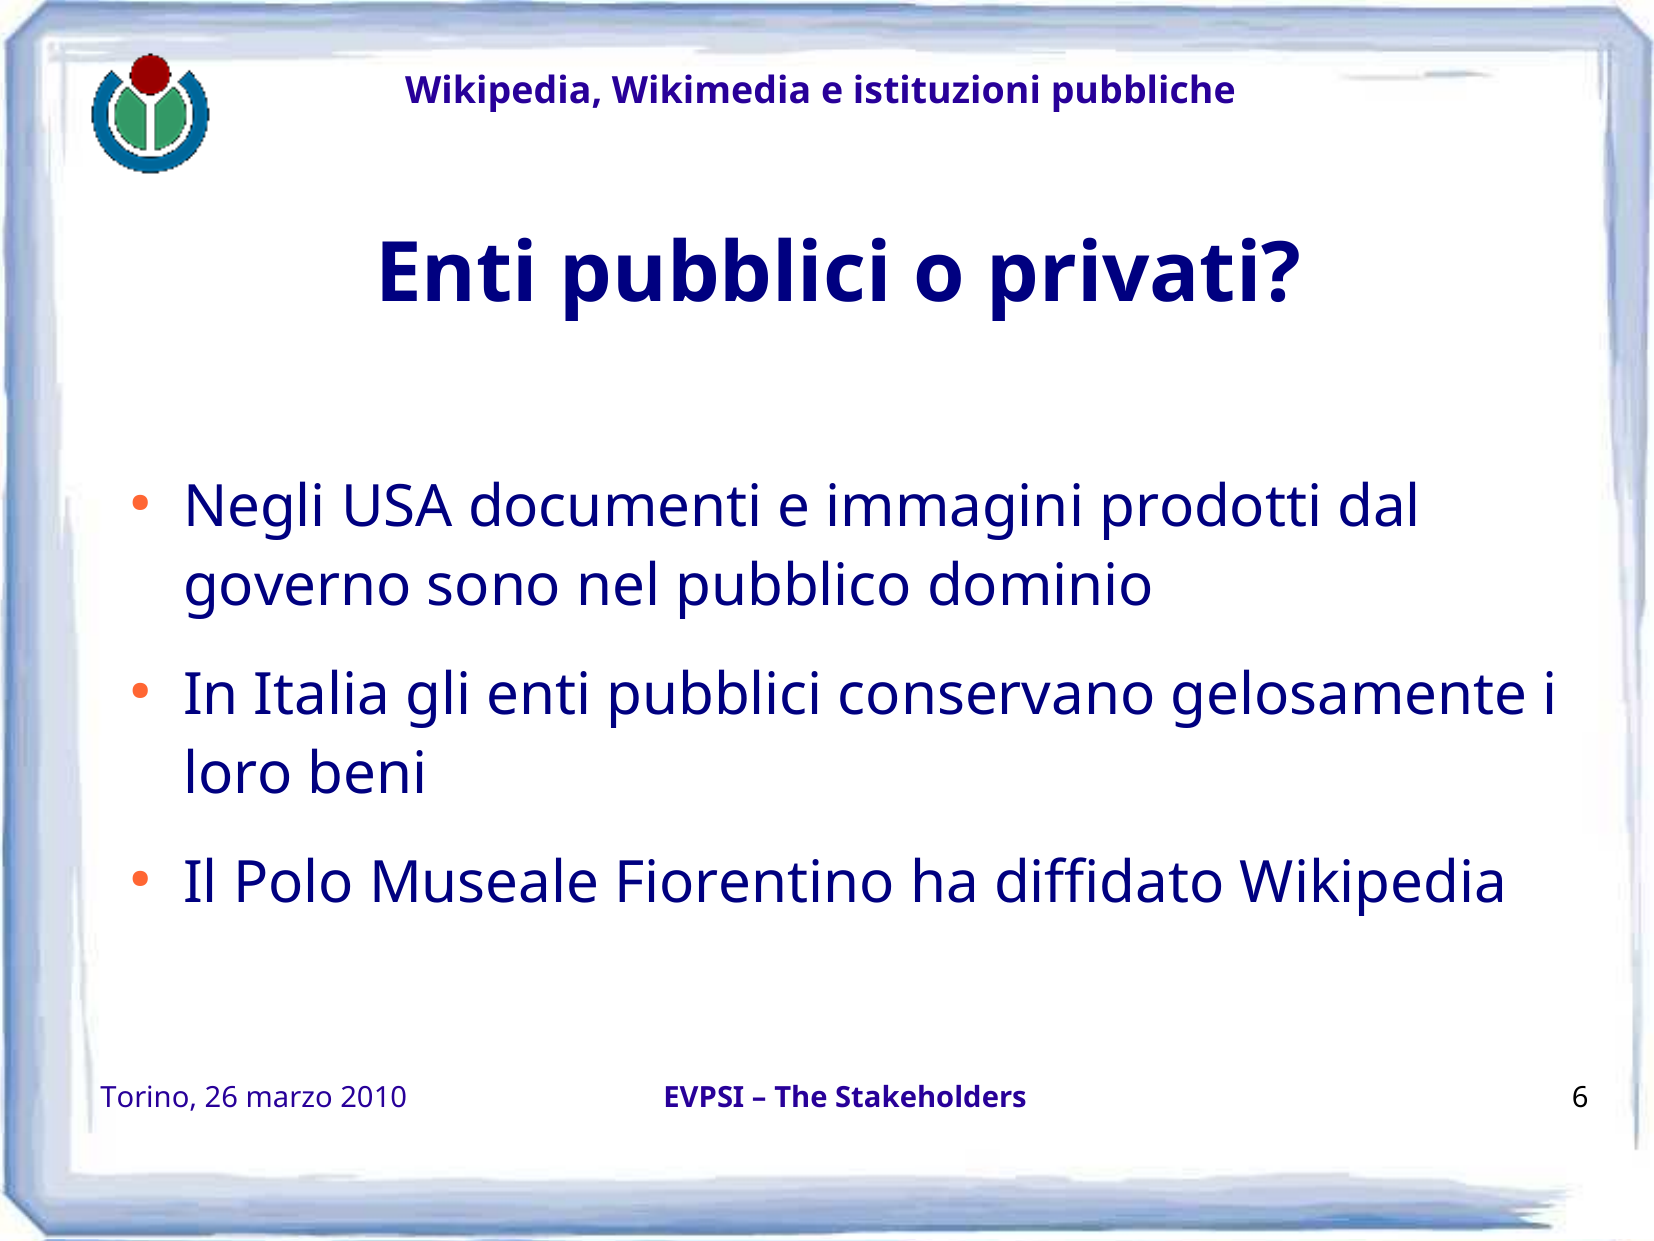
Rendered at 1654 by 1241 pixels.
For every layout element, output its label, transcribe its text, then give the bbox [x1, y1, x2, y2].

title Wikipedia, Wikimedia e istituzioni pubbliche [76, 59, 1565, 119]
list Enti pubblici o privati? Negli USA documenti e immagini prodotti dal governo sono nel pubblico dominio In Italia gli enti pubblici conservano gelosamente i loro beni Il Polo Museale Fiorentino ha diffidato Wikipedia [112, 212, 1565, 892]
picture [0, 0, 1654, 1241]
